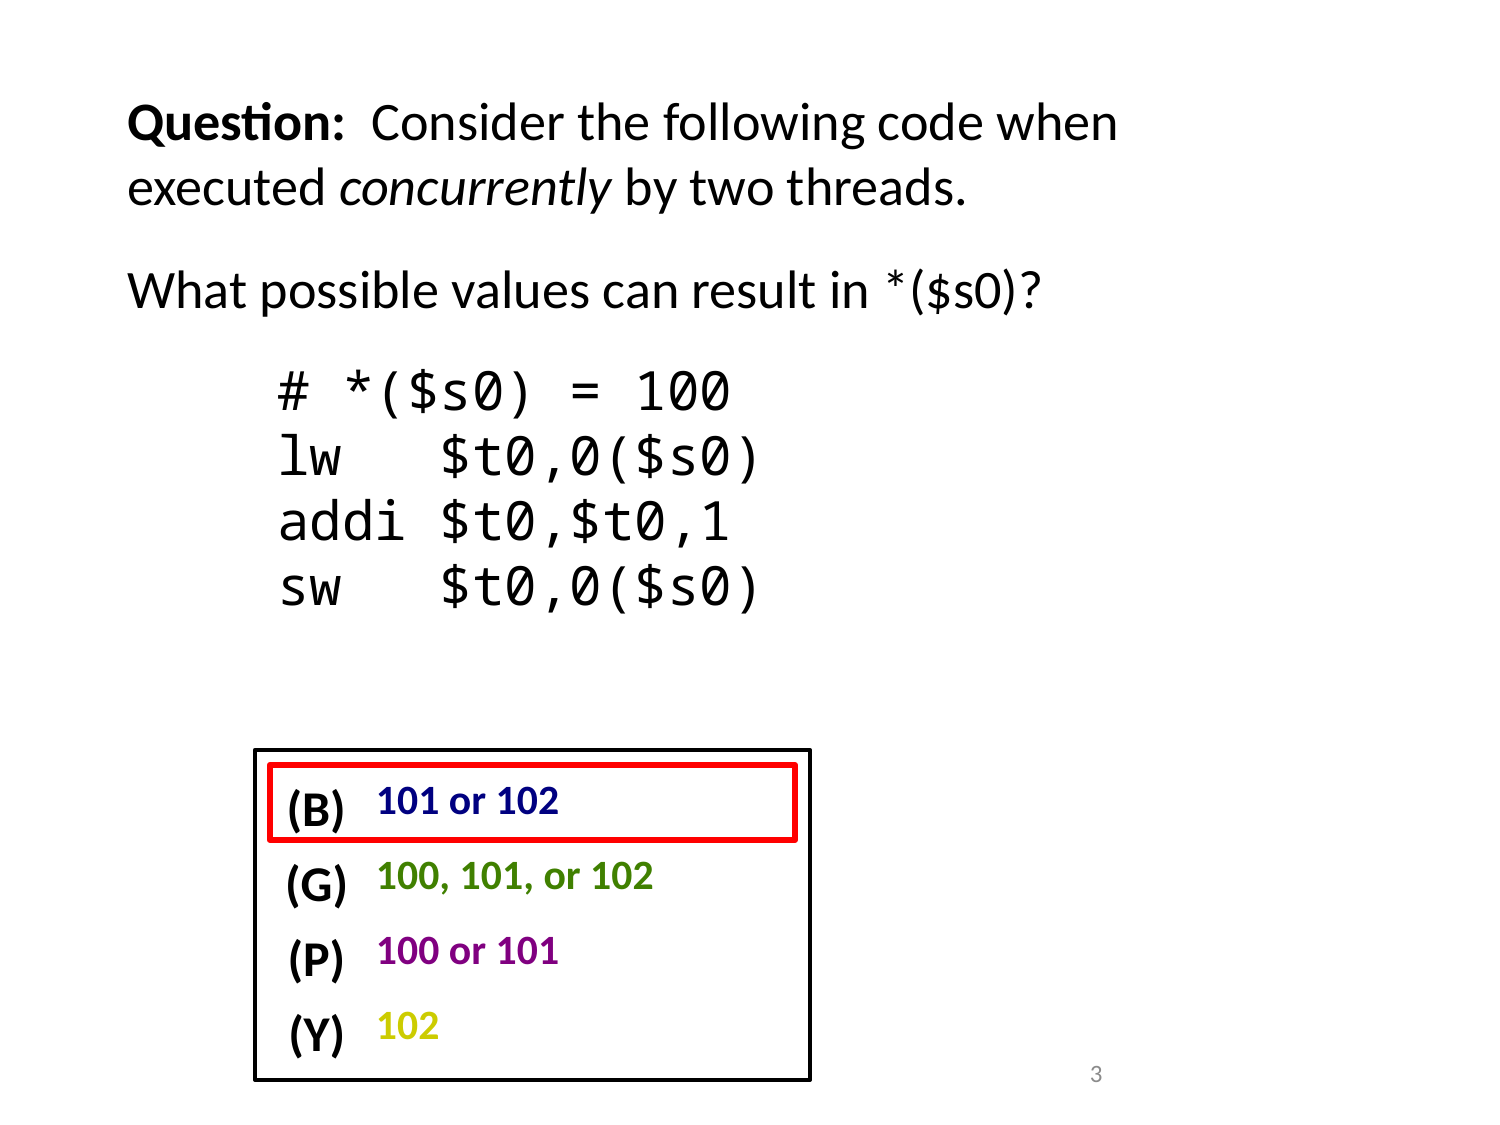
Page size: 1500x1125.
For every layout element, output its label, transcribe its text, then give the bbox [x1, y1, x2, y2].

text_box (B) [273, 768, 361, 837]
text_box 100 or 101 [361, 915, 797, 980]
text_box (G) [270, 843, 363, 919]
text_box 100, 101, or 102 [363, 843, 797, 905]
text_box 101 or 102 [361, 768, 792, 830]
text_box Question: Consider the following code when executed concurrently by two threads. What possible values can result in *($s0)? # *($s0) = 100 lw $t0,0($s0) addi $t0,$t0,1 sw $t0,0($s0) [112, 79, 1313, 624]
slide_number <number> [1074, 1042, 1425, 1103]
text_box (Y) [273, 993, 361, 1069]
text_box 102 [361, 990, 797, 1055]
text_box (P) [272, 918, 361, 994]
